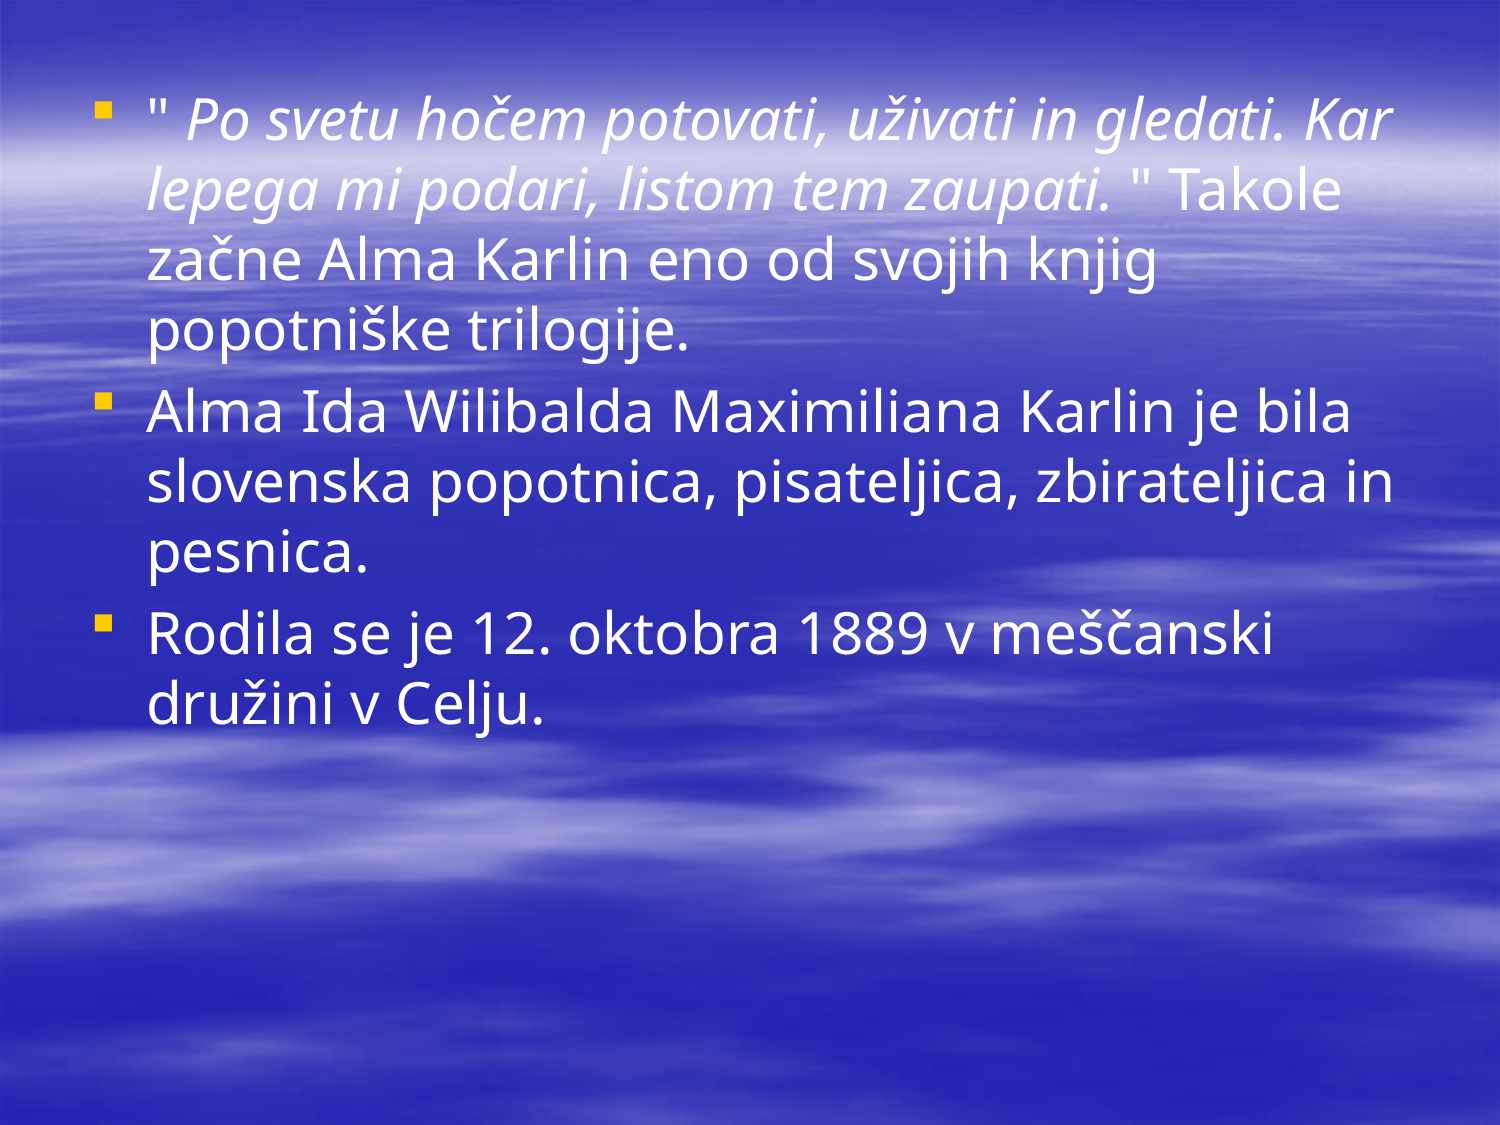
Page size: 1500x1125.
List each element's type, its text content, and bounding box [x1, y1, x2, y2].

picture [0, 0, 1500, 1125]
list " Po svetu hočem potovati, uživati in gledati. Kar lepega mi podari, listom tem zaupati. " Takole začne Alma Karlin eno od svojih knjig popotniške trilogije. Alma Ida Wilibalda Maximiliana Karlin je bila slovenska popotnica, pisateljica, zbirateljica in pesnica. Rodila se je 12. oktobra 1889 v meščanski družini v Celju. [75, 75, 1425, 988]
